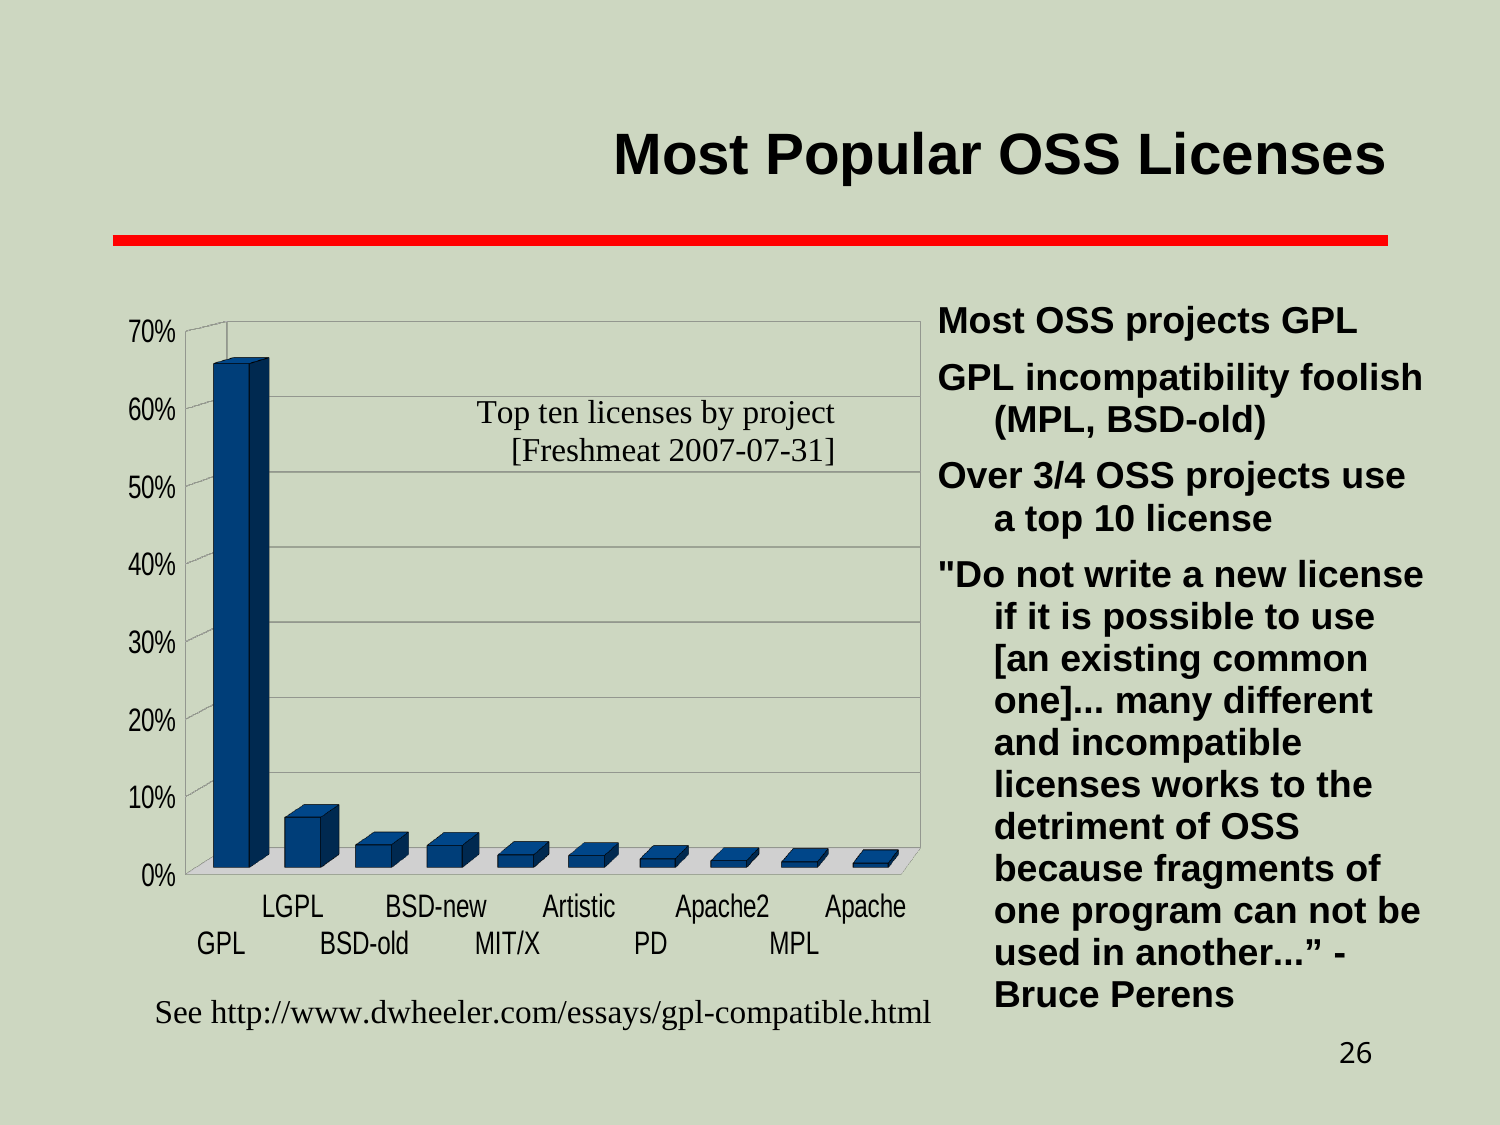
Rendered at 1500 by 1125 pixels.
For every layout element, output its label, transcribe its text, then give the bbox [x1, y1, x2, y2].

title Most Popular OSS Licenses [337, 85, 1388, 224]
list Most OSS projects GPL GPL incompatibility foolish (MPL, BSD-old) Over 3/4 OSS projects use a top 10 license "Do not write a new license if it is possible to use [an existing common one]... many different and incompatible licenses works to the detriment of OSS because fragments of one program can not be used in another...” - Bruce Perens [937, 299, 1426, 1084]
text_box See http://www.dwheeler.com/essays/gpl-compatible.html [150, 975, 938, 1051]
chart [111, 299, 937, 976]
text_box Top ten licenses by project [Freshmeat 2007-07-31] [375, 375, 826, 488]
